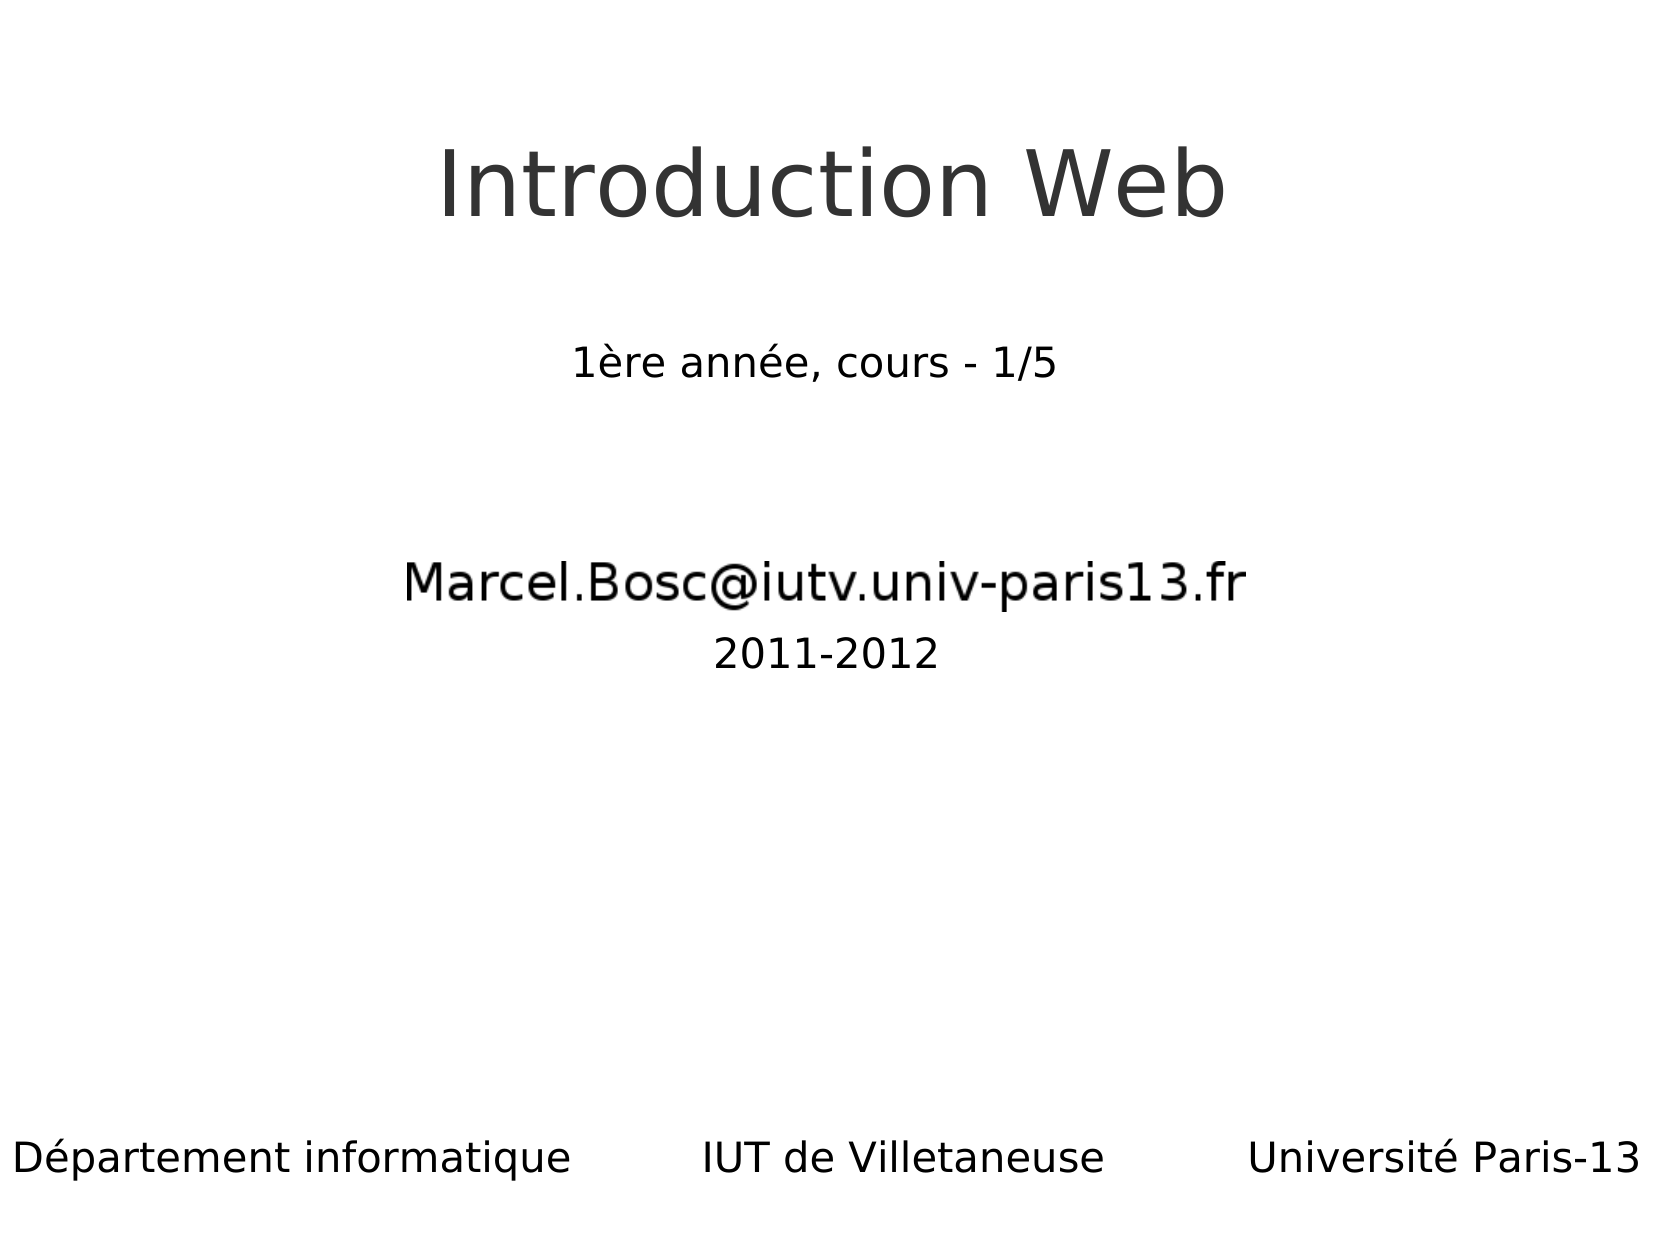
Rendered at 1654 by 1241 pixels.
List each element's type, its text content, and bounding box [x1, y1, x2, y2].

text_box Département informatique [11, 1133, 572, 1241]
title Introduction Web [142, 17, 1524, 245]
text_box 2011-2012 [713, 630, 941, 679]
text_box IUT de Villetaneuse [701, 1133, 1106, 1241]
text_box 1ère année, cours - 1/5 [571, 338, 1083, 388]
picture [407, 561, 1246, 612]
text_box Université Paris-13 [1247, 1133, 1642, 1241]
